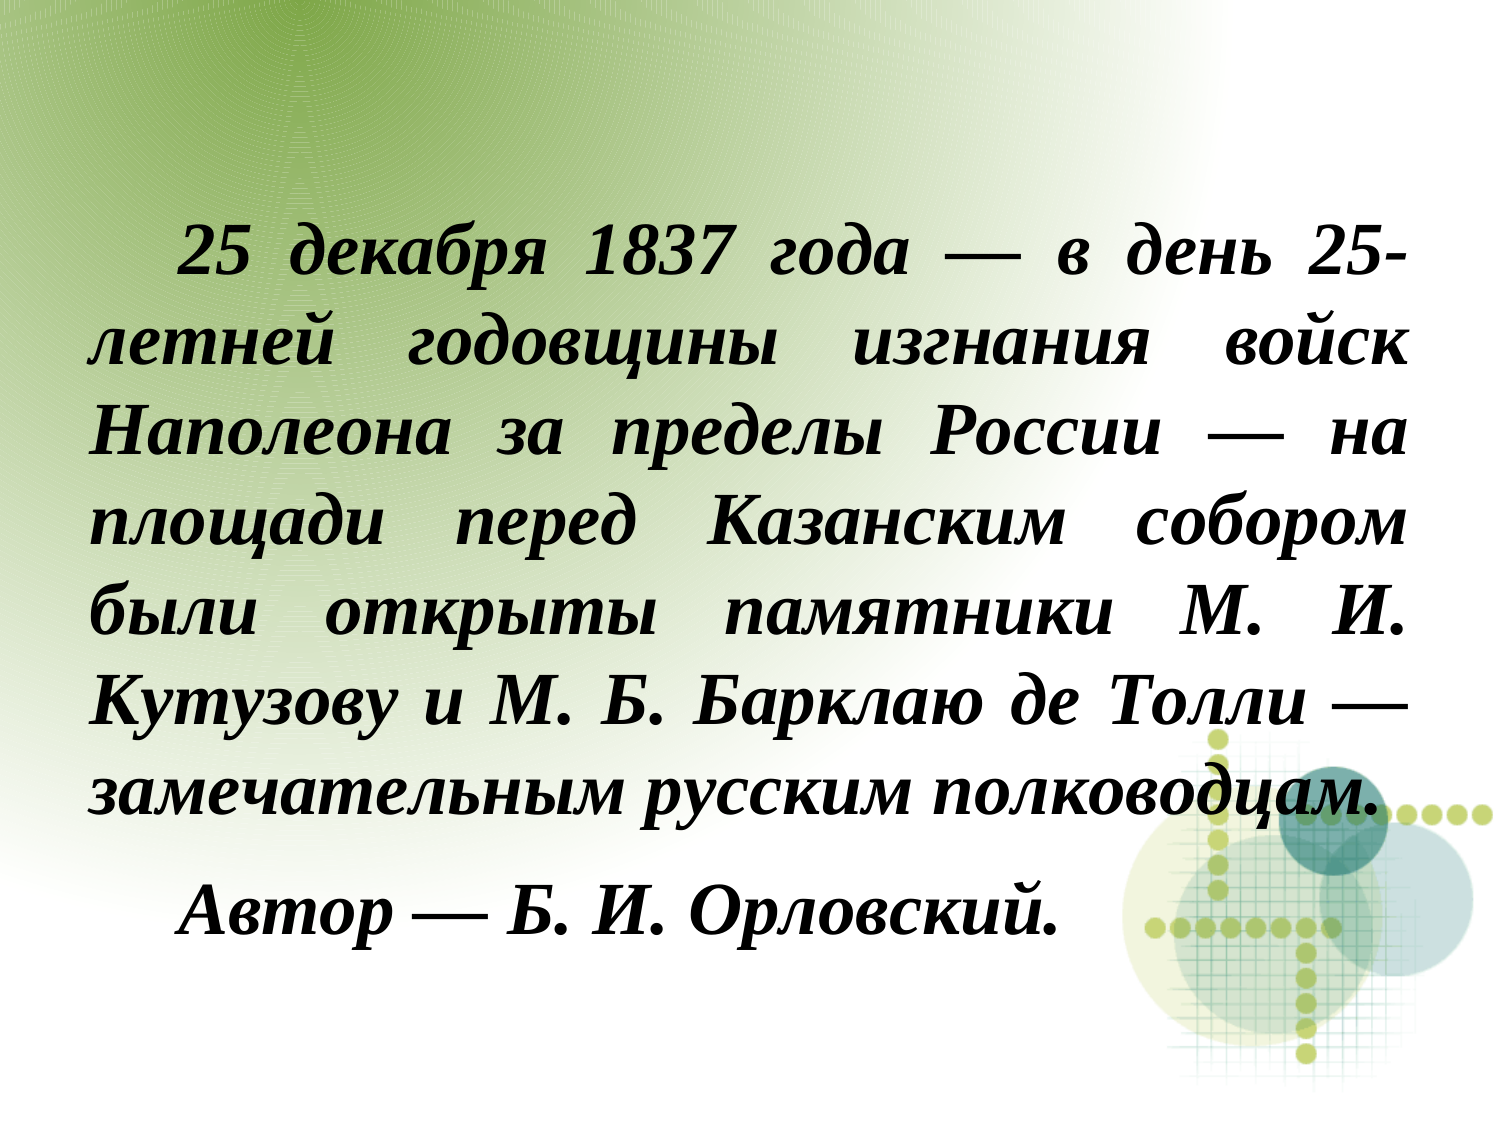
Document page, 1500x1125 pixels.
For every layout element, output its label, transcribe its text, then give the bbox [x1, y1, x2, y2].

list 25 декабря 1837 года — в день 25-летней годовщины изгнания войск Наполеона за пределы России — на площади перед Казанским собором были открыты памятники М. И. Кутузову и М. Б. Барклаю де Толли — замечательным русским полководцам. Автор — Б. И. Орловский. [75, 192, 1425, 933]
picture [1110, 718, 1500, 1098]
